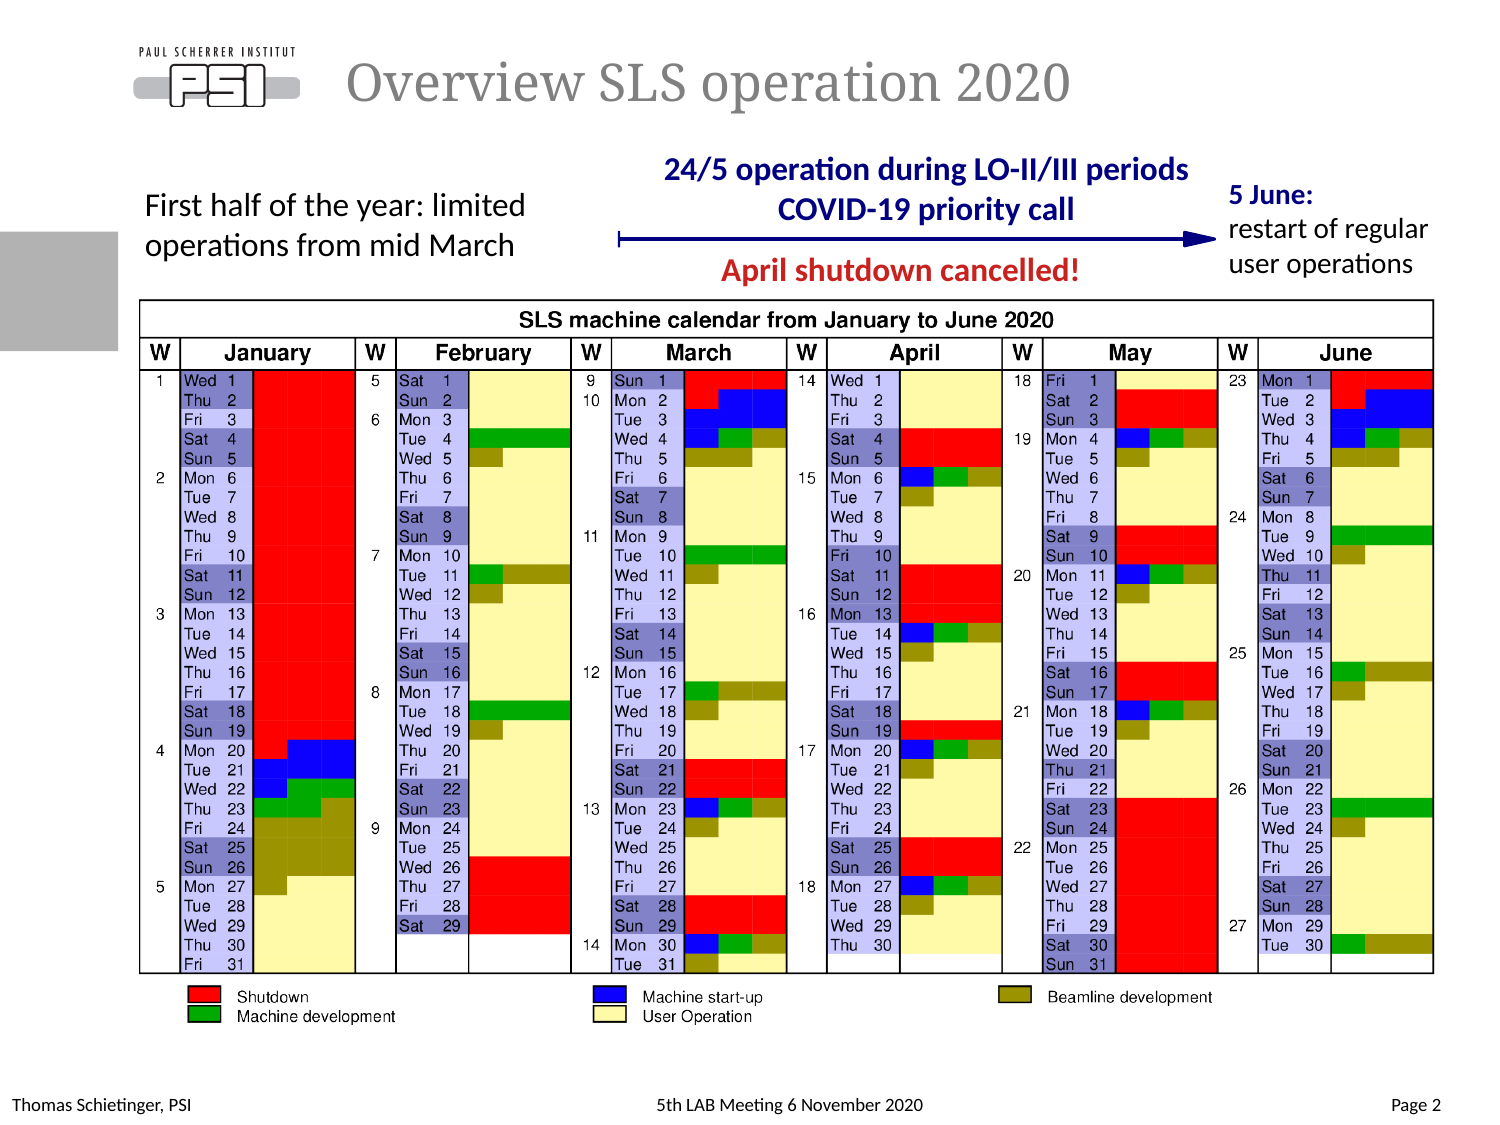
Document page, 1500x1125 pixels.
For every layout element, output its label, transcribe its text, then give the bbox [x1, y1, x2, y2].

list April shutdown cancelled! [721, 247, 1134, 298]
list 24/5 operation during LO-II/III periods COVID-19 priority call [656, 147, 1198, 231]
title Overview SLS operation 2020 [345, 49, 1331, 133]
list 5 June: restart of regular user operations [1228, 174, 1444, 286]
picture [121, 277, 1453, 1043]
list First half of the year: limited operations from mid March [144, 183, 589, 294]
